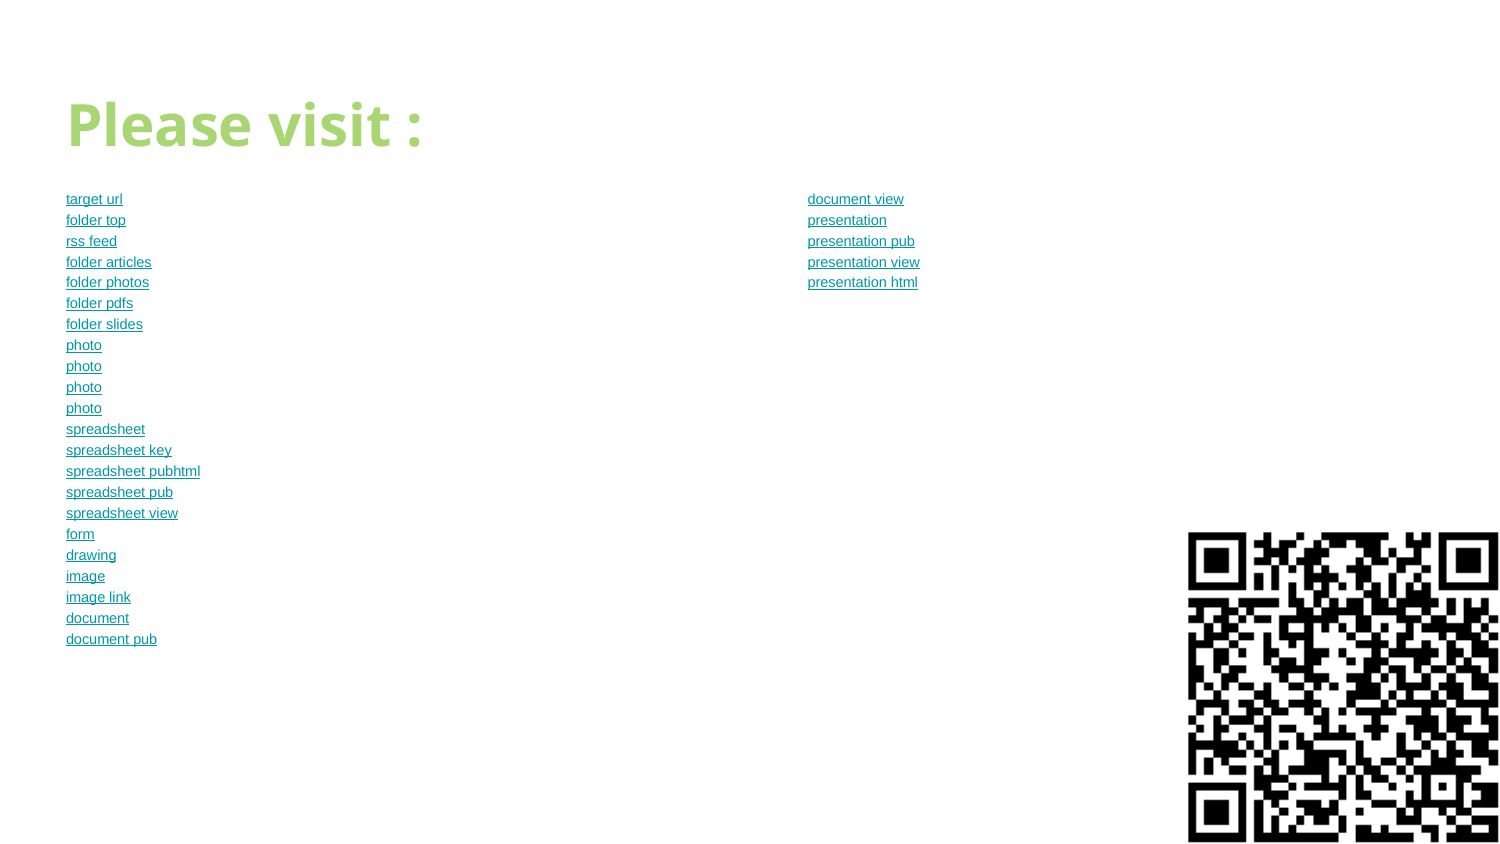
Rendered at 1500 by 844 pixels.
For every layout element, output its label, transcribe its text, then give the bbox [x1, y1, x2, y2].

list target url folder top rss feed folder articles folder photos folder pdfs folder slides photo photo photo photo spreadsheet spreadsheet key spreadsheet pubhtml spreadsheet pub spreadsheet view form drawing image image link document document pub [51, 189, 708, 750]
picture [1187, 531, 1500, 844]
list document view presentation presentation pub presentation view presentation html [792, 189, 1449, 750]
title Please visit : [51, 72, 1449, 167]
